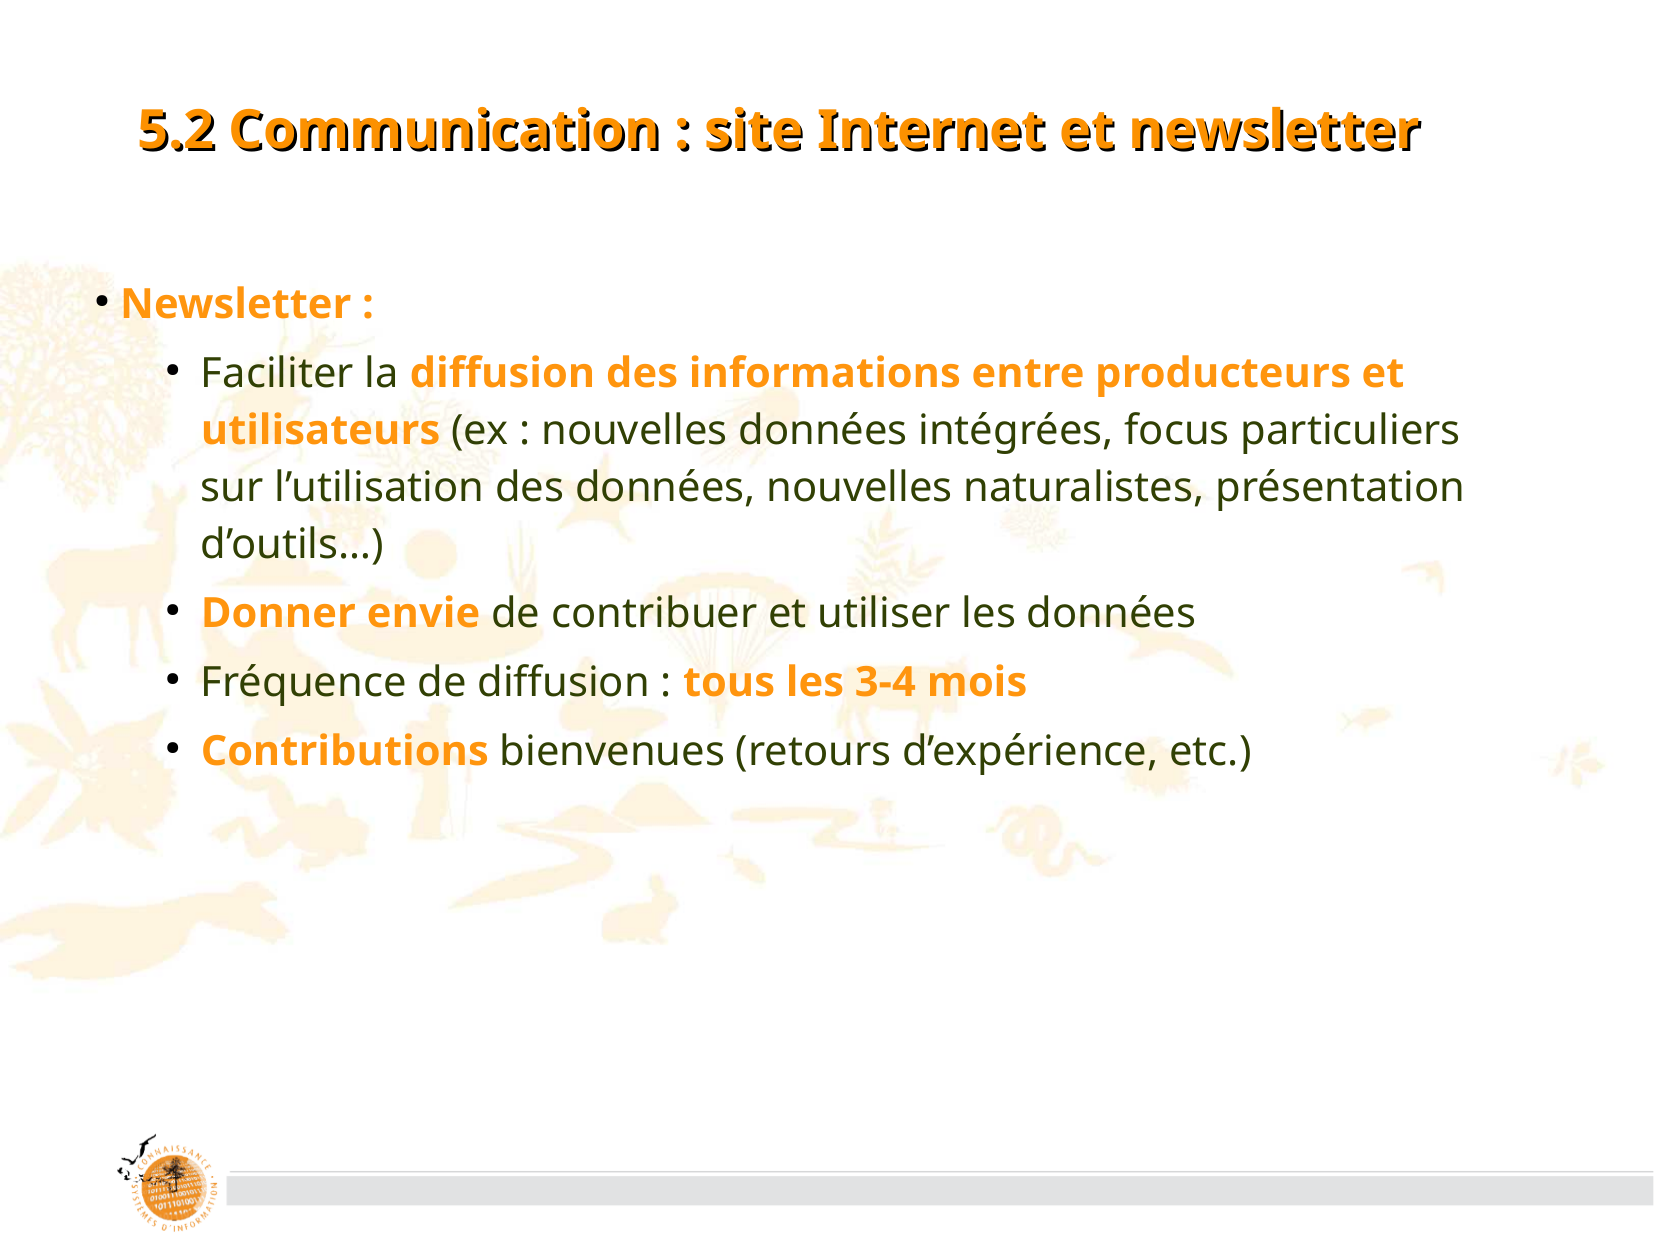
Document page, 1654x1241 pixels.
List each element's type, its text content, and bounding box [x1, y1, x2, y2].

text_box Newsletter : Faciliter la diffusion des informations entre producteurs et utilisateurs (ex : nouvelles données intégrées, focus particuliers sur l’utilisation des données, nouvelles naturalistes, présentation d’outils…) Donner envie de contribuer et utiliser les données Fréquence de diffusion : tous les 3-4 mois Contributions bienvenues (retours d’expérience, etc.) [94, 248, 1477, 804]
title 5.2 Communication : site Internet et newsletter [118, 49, 1607, 207]
picture [0, 0, 1654, 1241]
